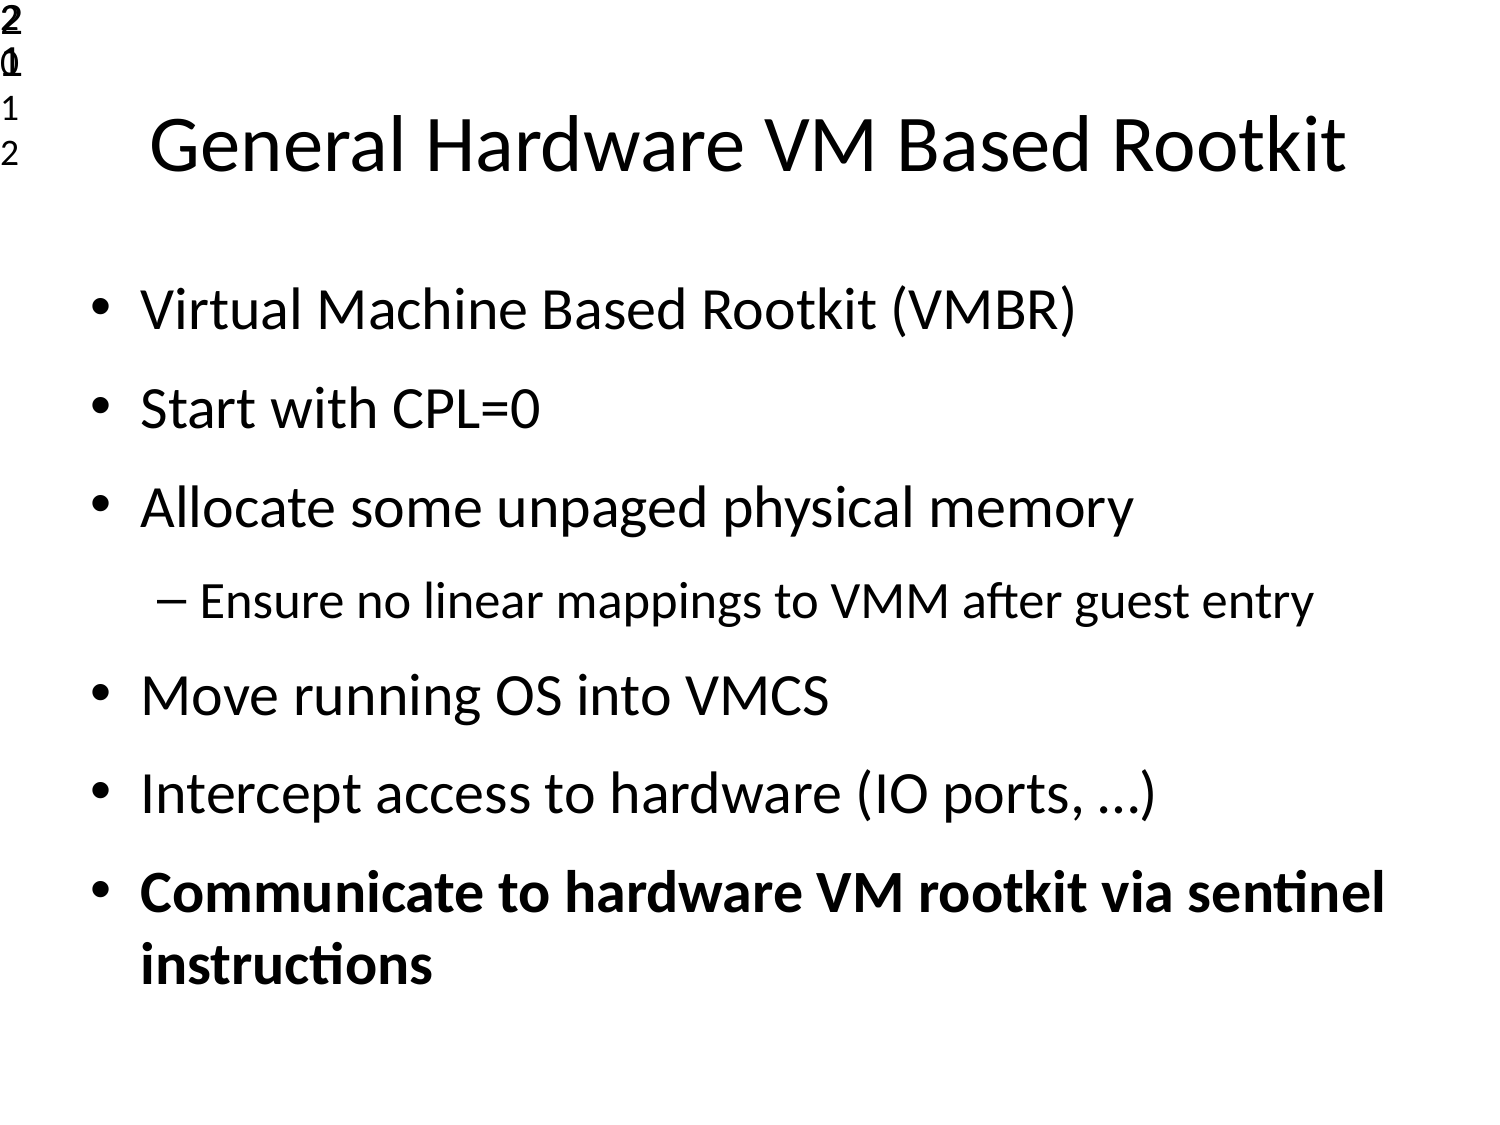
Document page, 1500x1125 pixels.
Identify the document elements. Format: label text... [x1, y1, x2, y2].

list Virtual Machine Based Rootkit (VMBR) Start with CPL=0 Allocate some unpaged physical memory Ensure no linear mappings to VMM after guest entry Move running OS into VMCS Intercept access to hardware (IO ports, …) Communicate to hardware VM rootkit via sentinel instructions [75, 262, 1425, 1005]
title General Hardware VM Based Rootkit [75, 45, 1425, 233]
